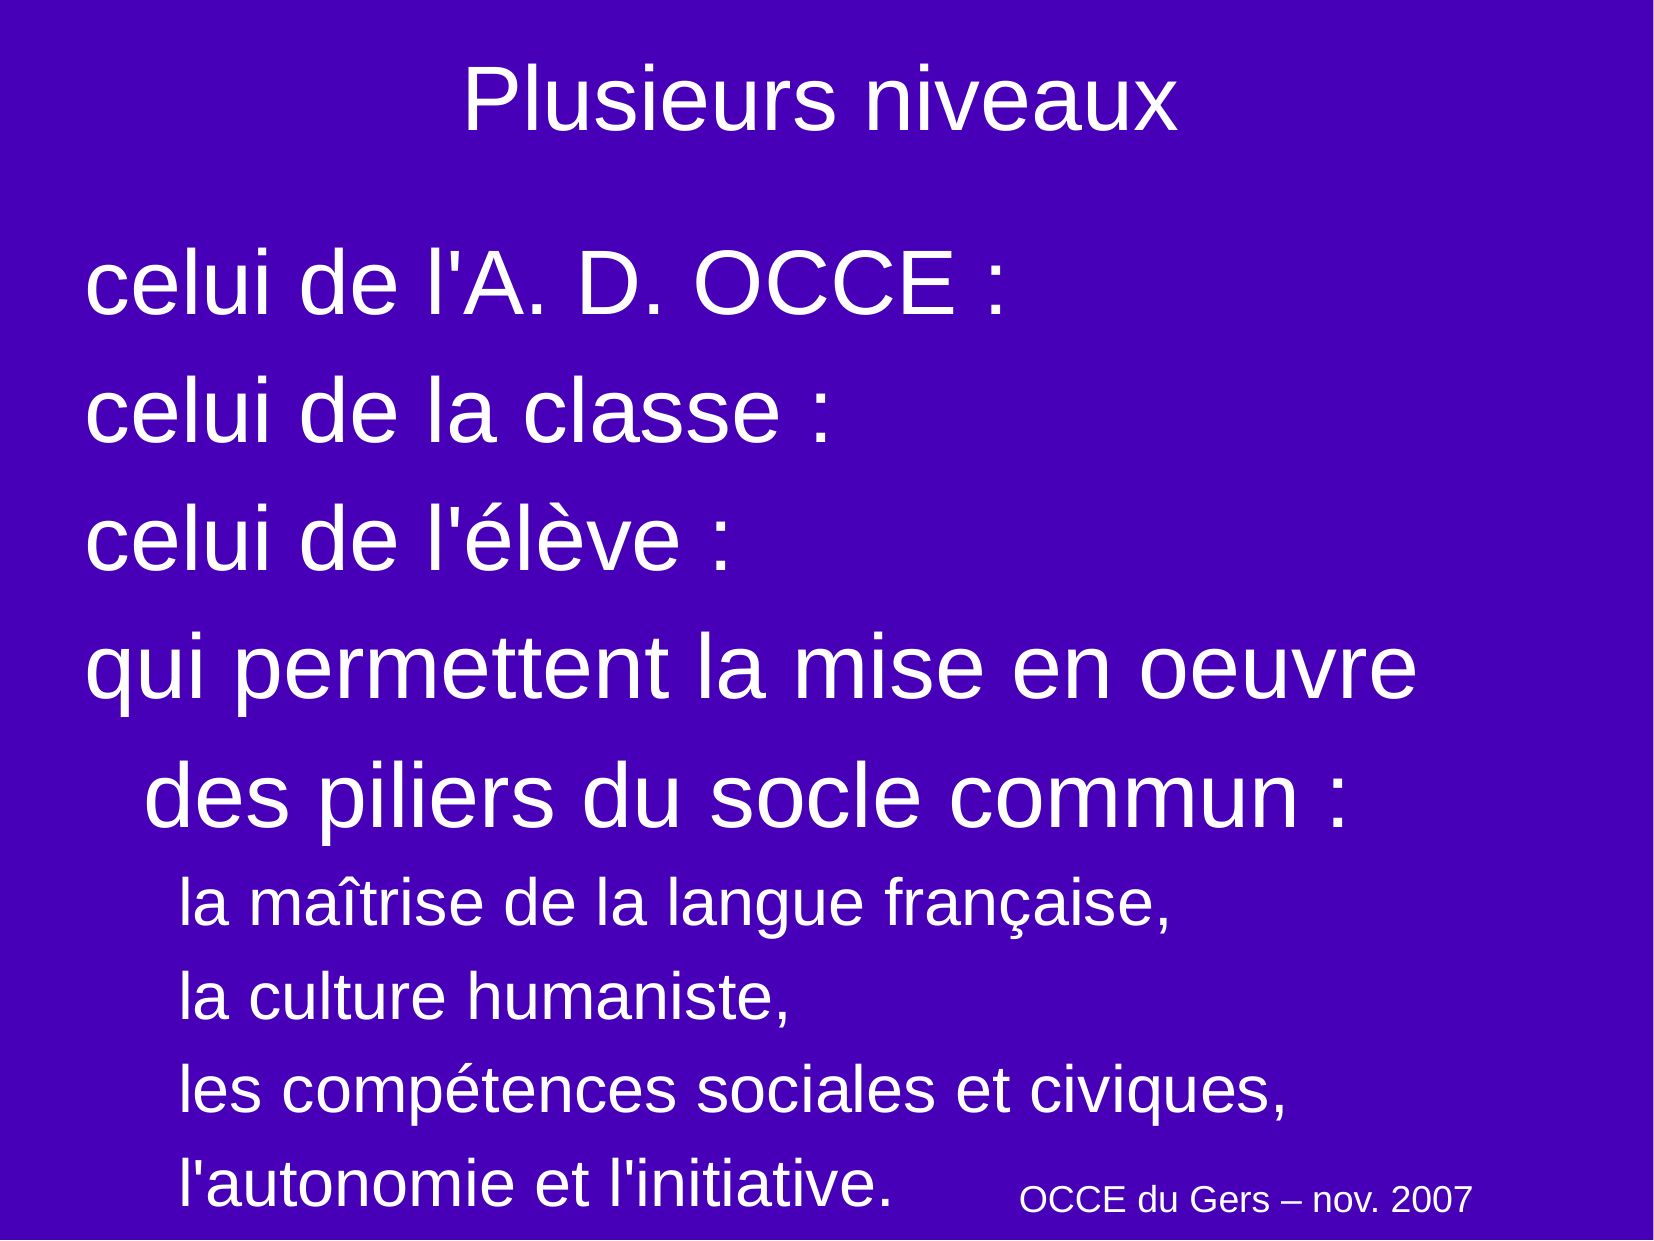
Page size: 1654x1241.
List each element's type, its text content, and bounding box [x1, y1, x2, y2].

subtitle celui de l'A. D. OCCE : celui de la classe : celui de l'élève : qui permettent la mise en oeuvre des piliers du socle commun : la maîtrise de la langue française, la culture humaniste, les compétences sociales et civiques, l'autonomie et l'initiative. [84, 205, 1573, 1195]
title Plusieurs niveaux [76, 14, 1565, 184]
text_box OCCE du Gers – nov. 2007 [1003, 1171, 1625, 1229]
